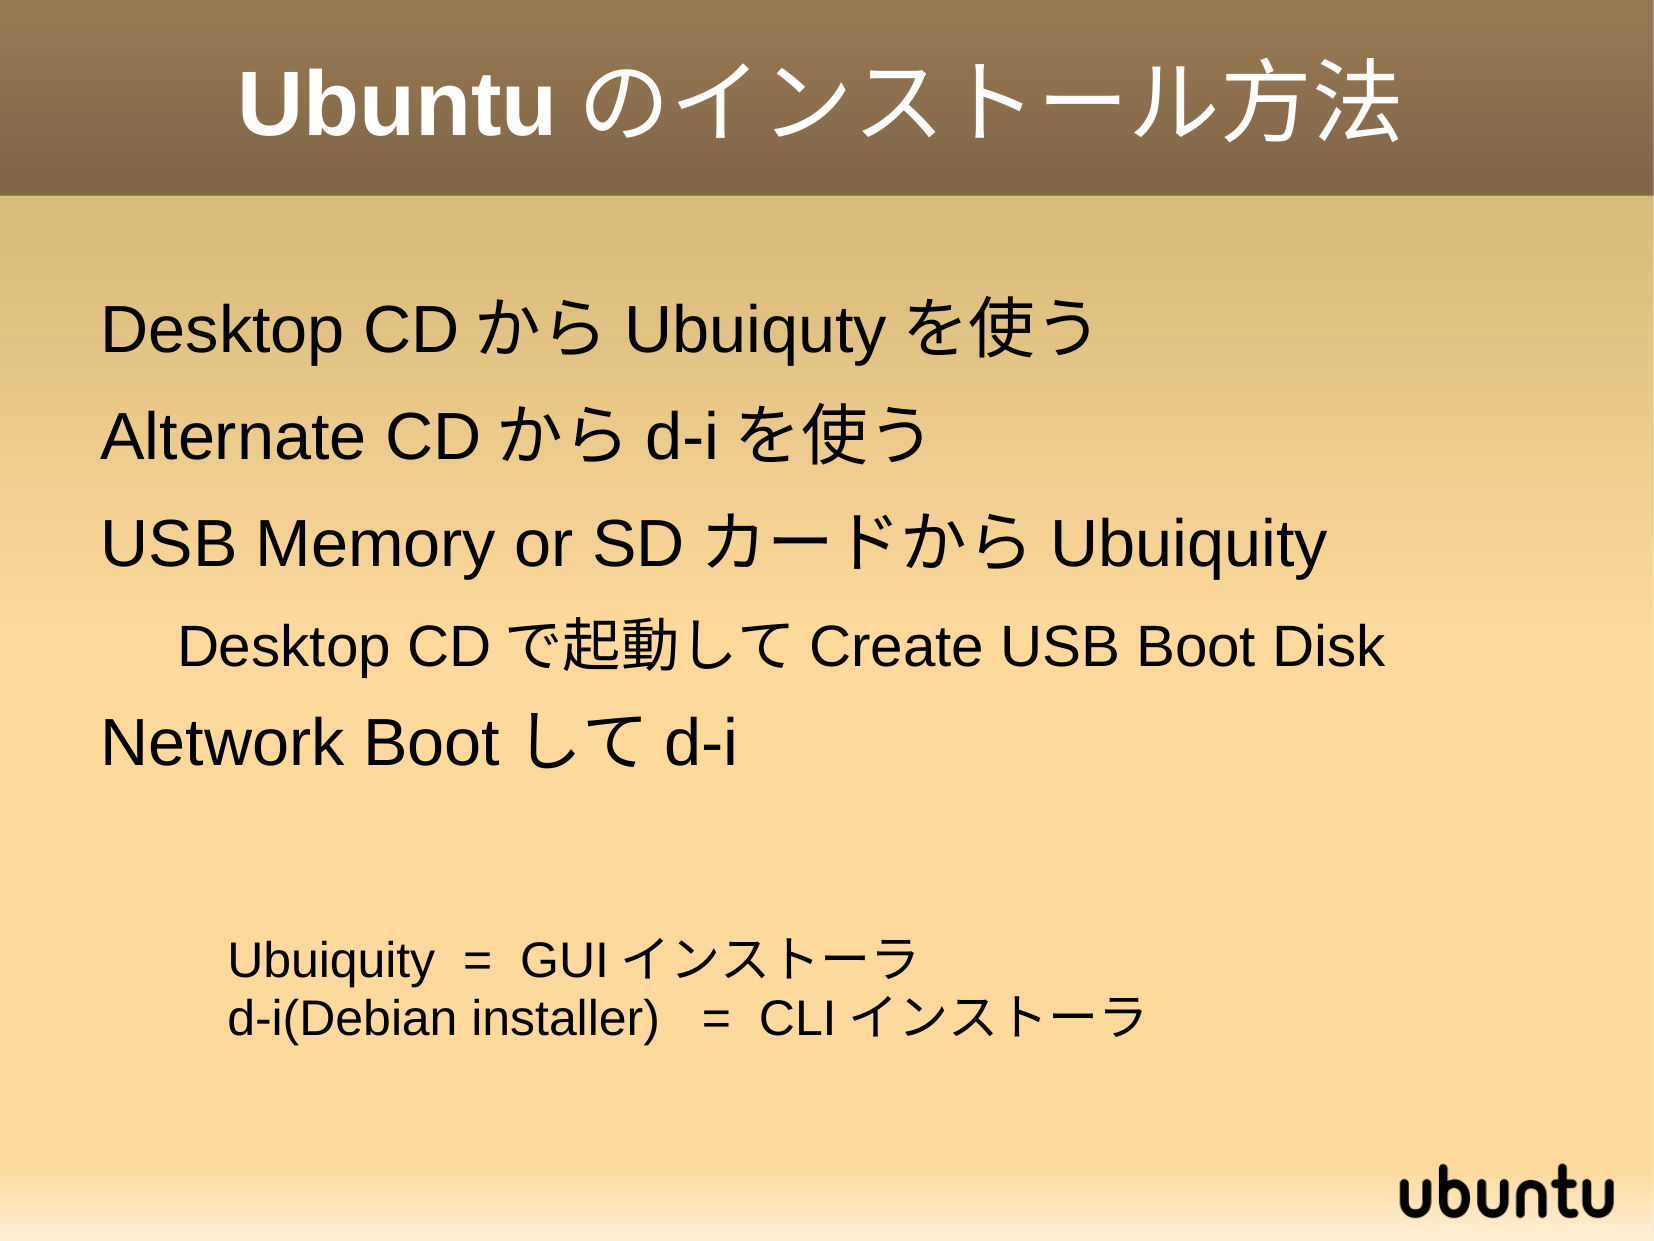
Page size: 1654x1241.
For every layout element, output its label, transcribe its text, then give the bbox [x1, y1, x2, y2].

picture [0, 0, 1654, 1241]
title Ubuntuのインストール方法 [76, 7, 1565, 200]
list Desktop CDからUbuiqutyを使う Alternate CDからd-iを使う USB Memory or SDカードからUbuiquity Desktop CDで起動してCreate USB Boot Disk Network Bootしてd-i Ubuiquity = GUIインストーラ d-i(Debian installer) = CLIインストーラ [82, 290, 1571, 1094]
